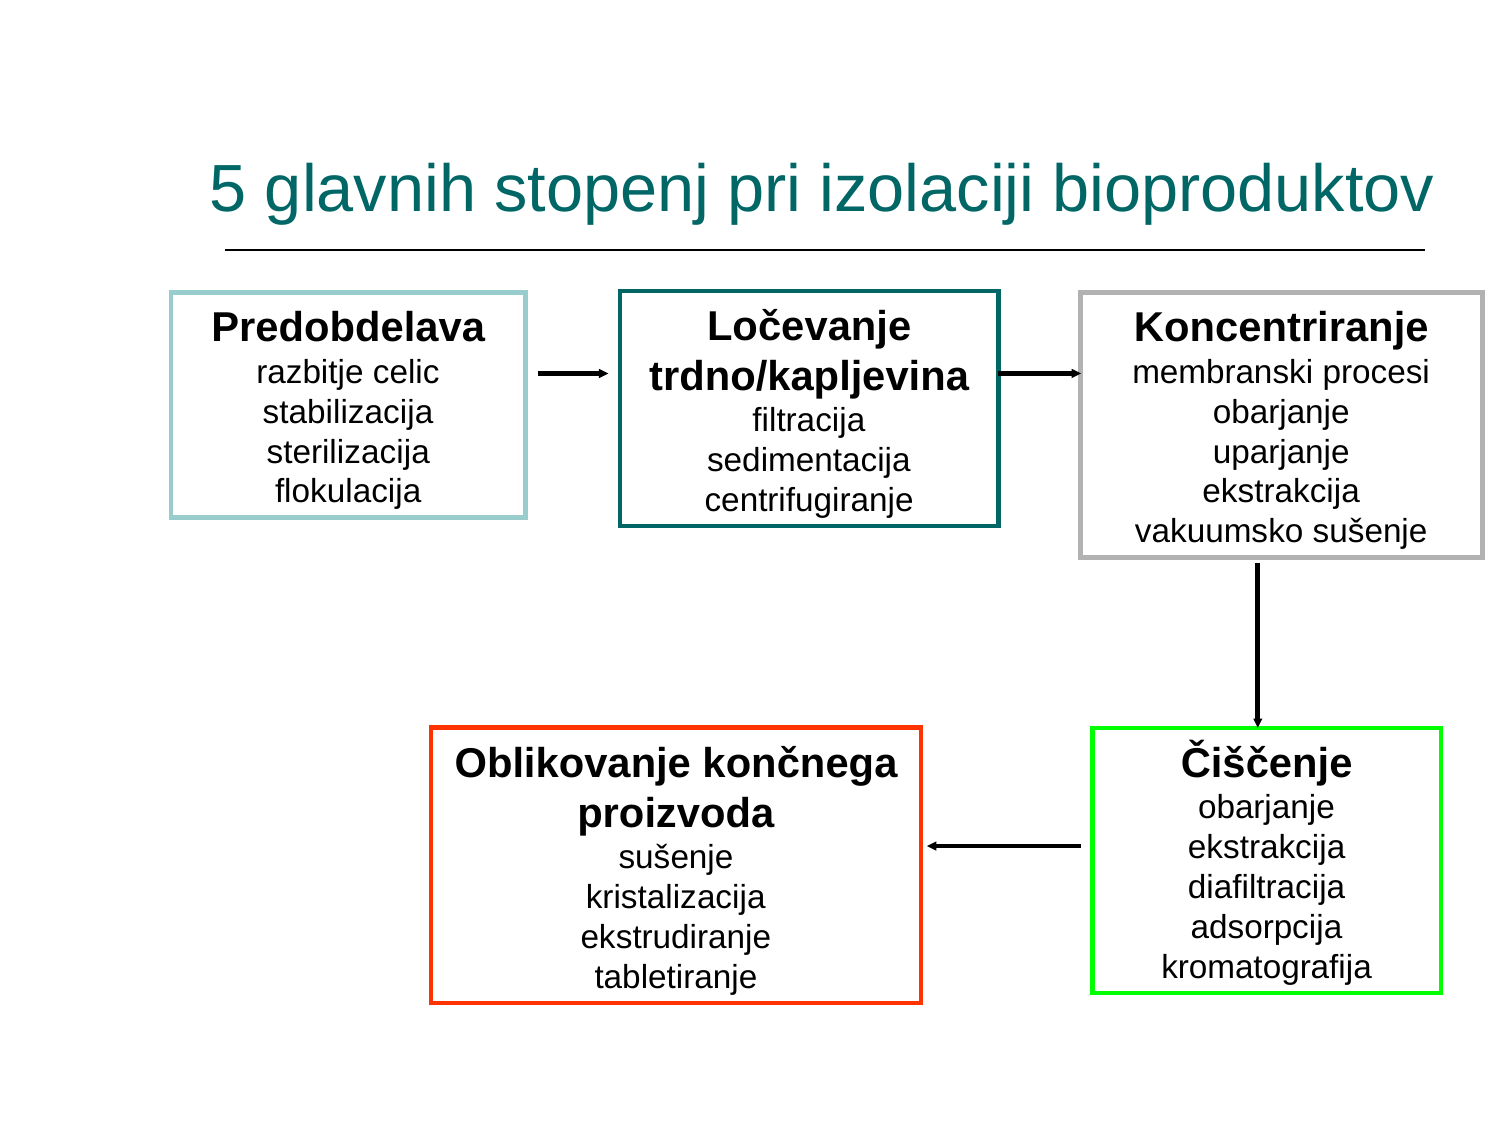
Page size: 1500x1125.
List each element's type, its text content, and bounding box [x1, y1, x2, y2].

text_box Ločevanje trdno/kapljevina filtracija sedimentacija centrifugiranje [620, 290, 999, 527]
text_box Čiščenje obarjanje ekstrakcija diafiltracija adsorpcija kromatografija [1092, 727, 1441, 993]
text_box Predobdelava razbitje celic stabilizacija sterilizacija flokulacija [171, 292, 526, 518]
text_box Koncentriranje membranski procesi obarjanje uparjanje ekstrakcija vakuumsko sušenje [1080, 292, 1483, 558]
text_box 5 glavnih stopenj pri izolaciji bioproduktov [194, 137, 1483, 233]
text_box Oblikovanje končnega proizvoda sušenje kristalizacija ekstrudiranje tabletiranje [430, 727, 922, 1003]
